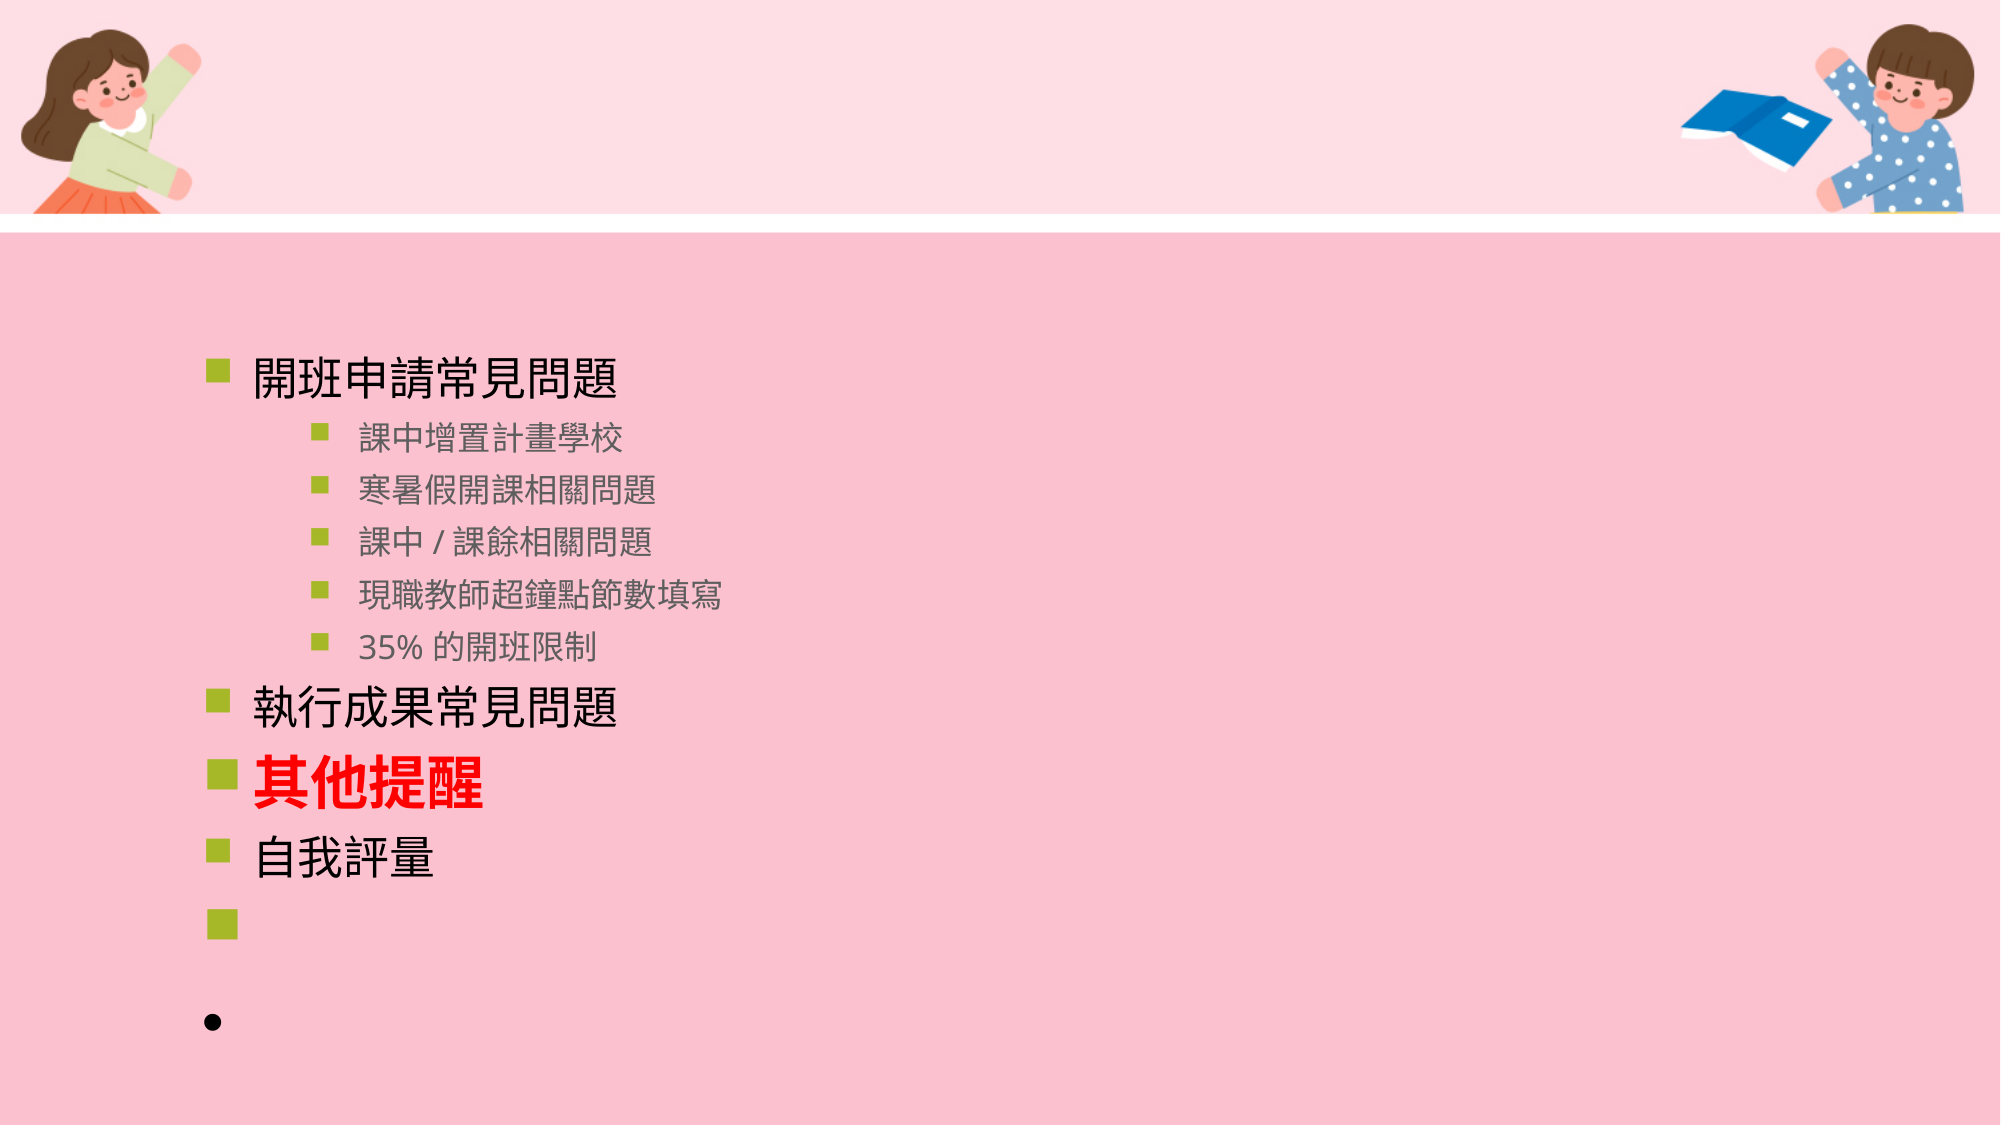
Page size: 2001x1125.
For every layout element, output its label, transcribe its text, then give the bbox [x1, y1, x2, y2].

subtitle 開班申請常見問題 課中增置計畫學校 寒暑假開課相關問題 課中/課餘相關問題 現職教師超鐘點節數填寫 35%的開班限制 執行成果常見問題 其他提醒 自我評量 [186, 341, 1968, 1031]
